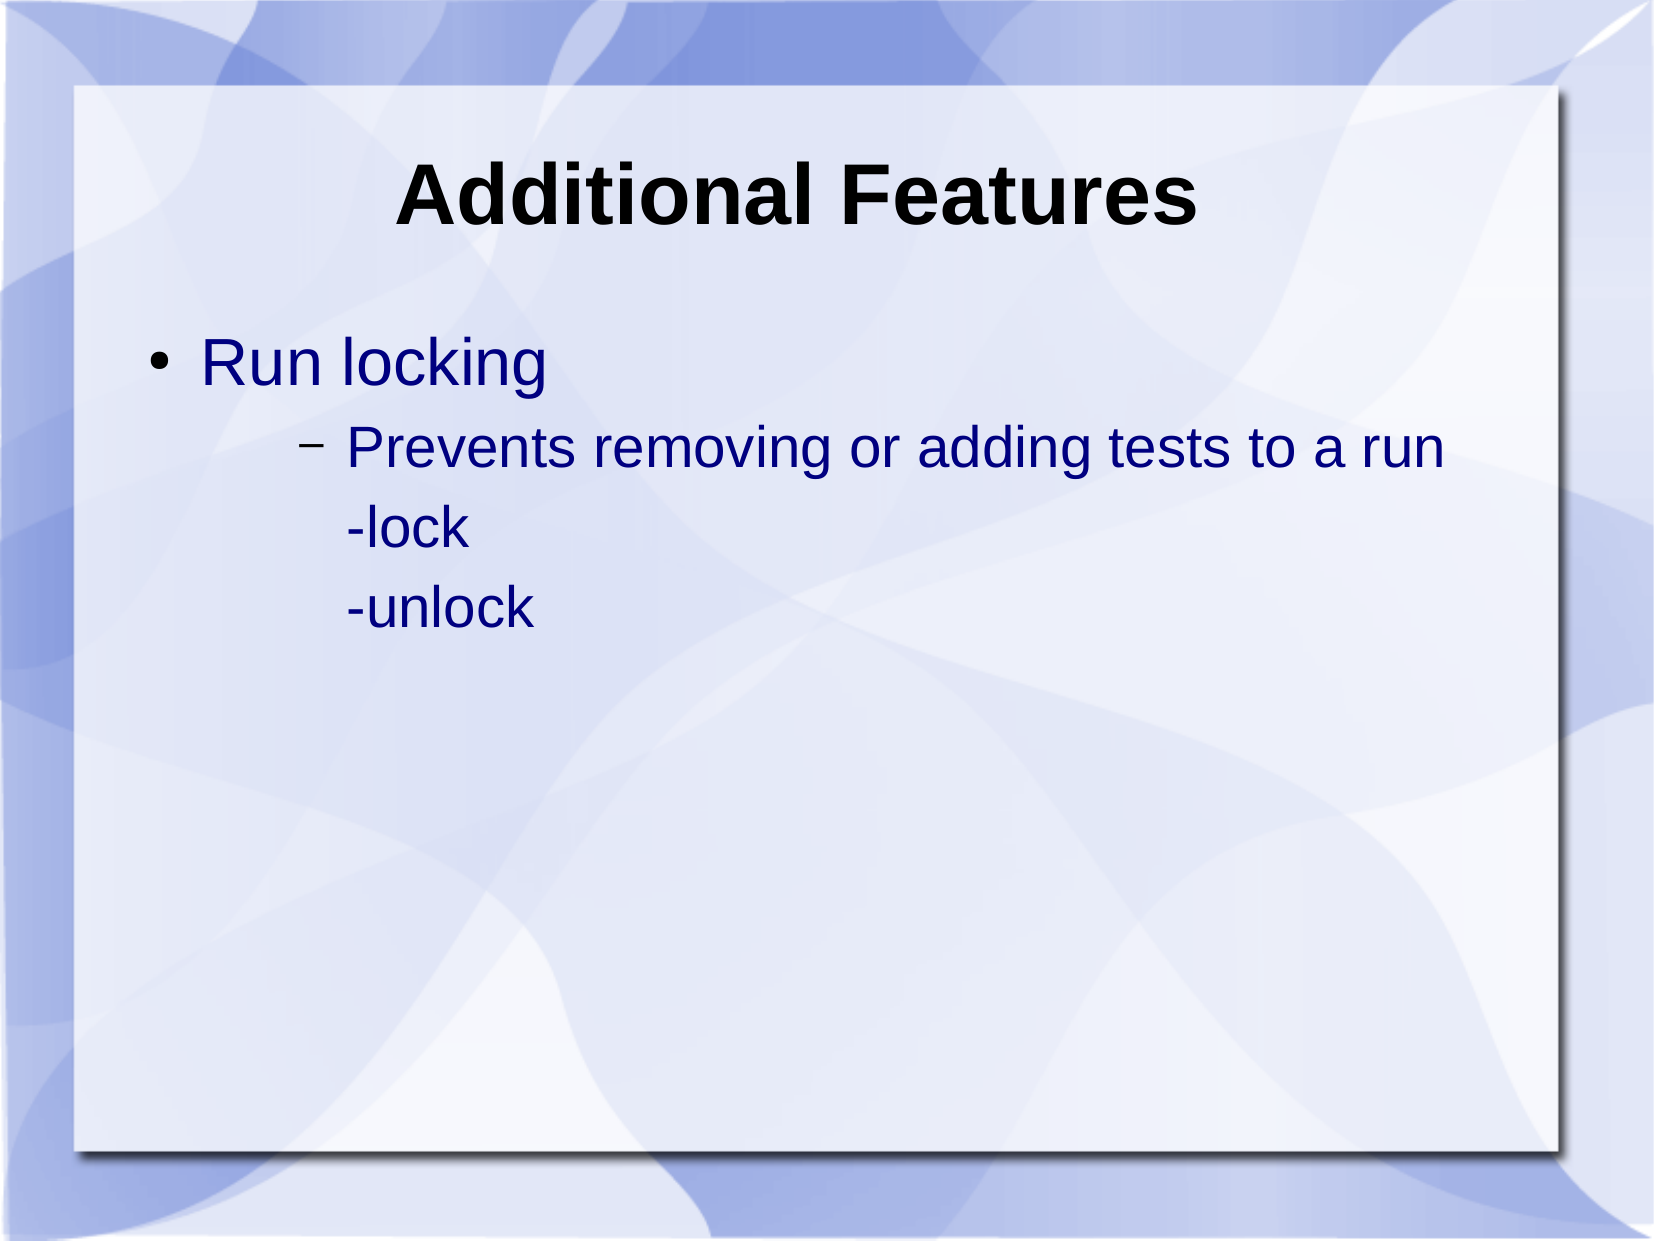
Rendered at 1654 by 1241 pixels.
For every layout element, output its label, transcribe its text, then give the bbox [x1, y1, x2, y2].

picture [0, 0, 1654, 1241]
title Additional Features [82, 98, 1536, 291]
list Run locking Prevents removing or adding tests to a run -lock -unlock [129, 324, 1489, 1030]
